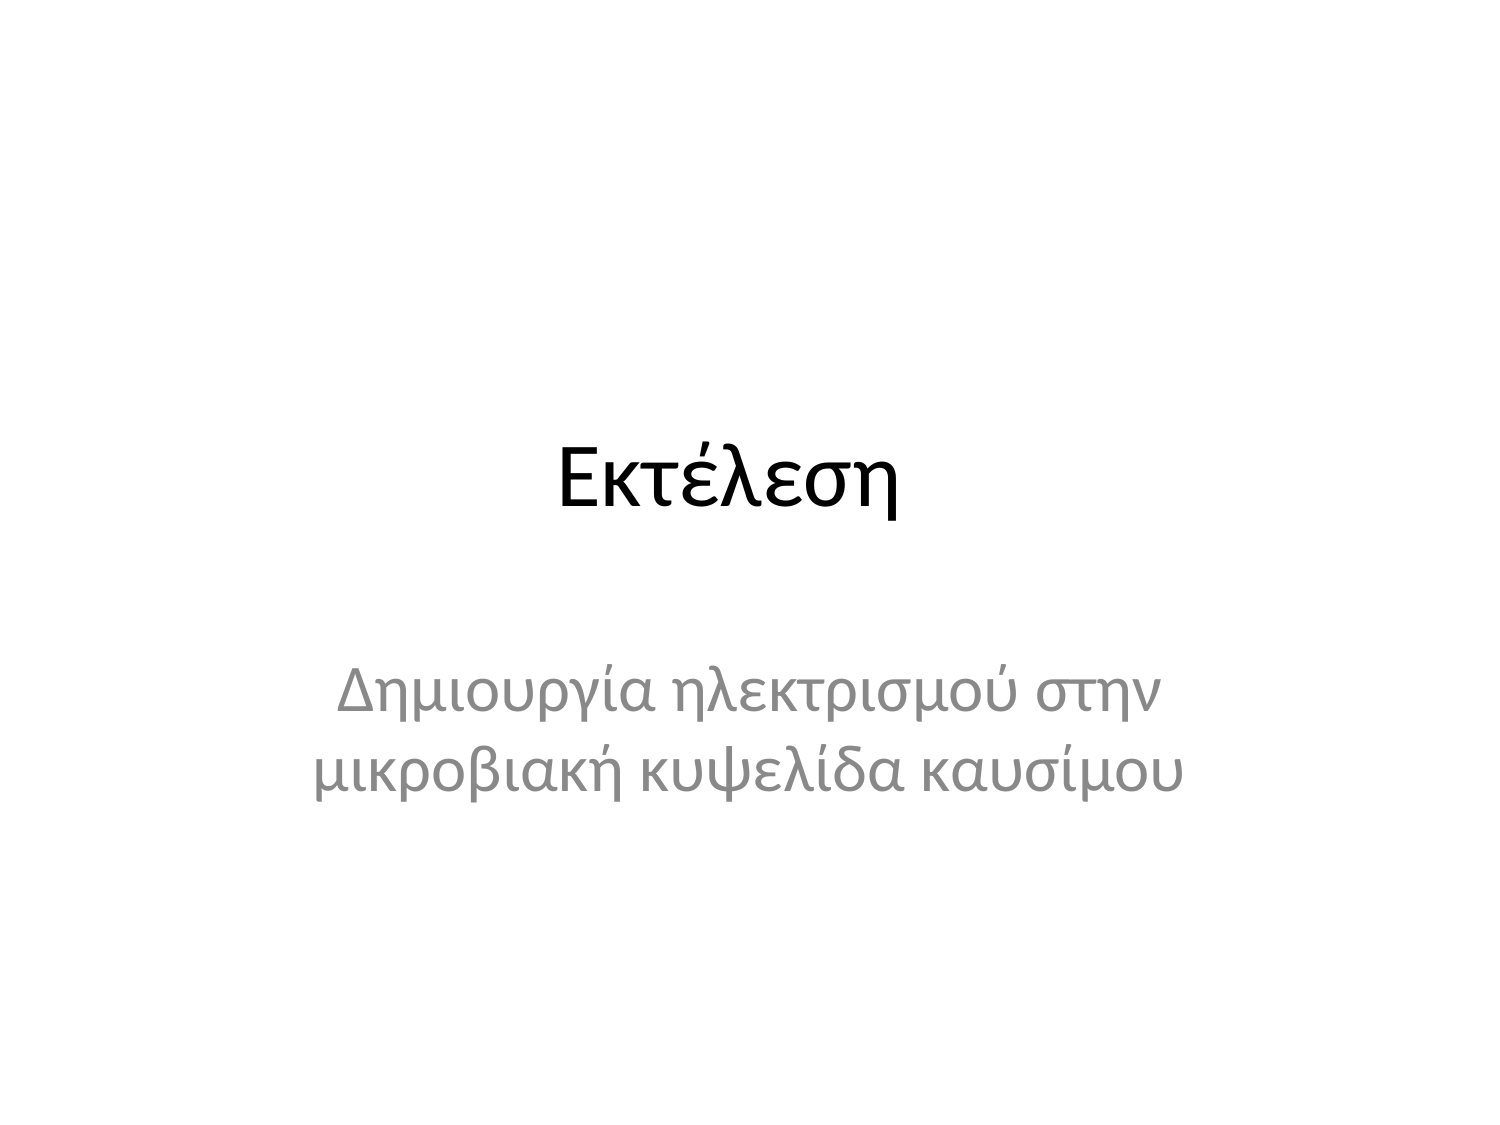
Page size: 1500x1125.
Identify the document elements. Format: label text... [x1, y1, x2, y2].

title Εκτέλεση [112, 349, 1388, 591]
text_box Δημιουργία ηλεκτρισμού στην μικροβιακή κυψελίδα καυσίμου [225, 637, 1276, 925]
